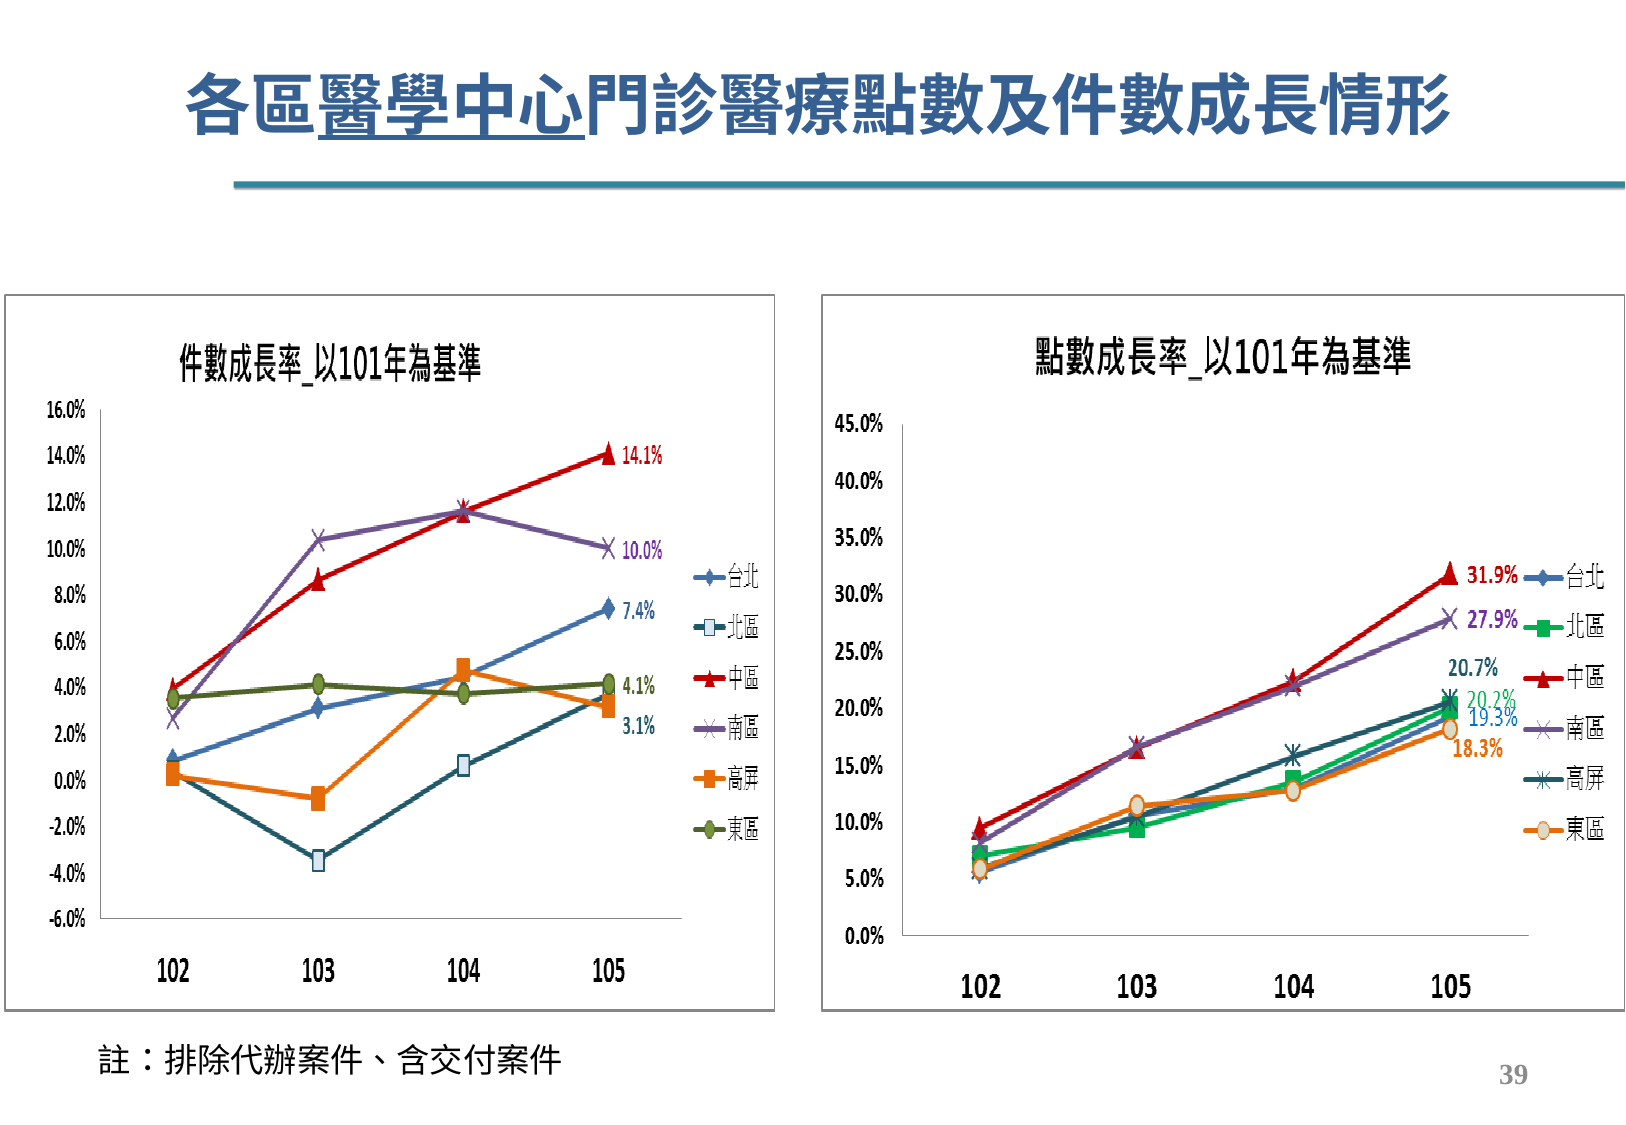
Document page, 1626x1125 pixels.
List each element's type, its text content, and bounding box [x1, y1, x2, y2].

picture [4, 294, 775, 1012]
title 各區醫學中心門診醫療點數及件數成長情形 [80, 27, 1557, 179]
picture [821, 294, 1625, 1012]
slide_number <編號> [1164, 1042, 1544, 1103]
text_box 註：排除代辦案件、含交付案件 [83, 1031, 579, 1125]
